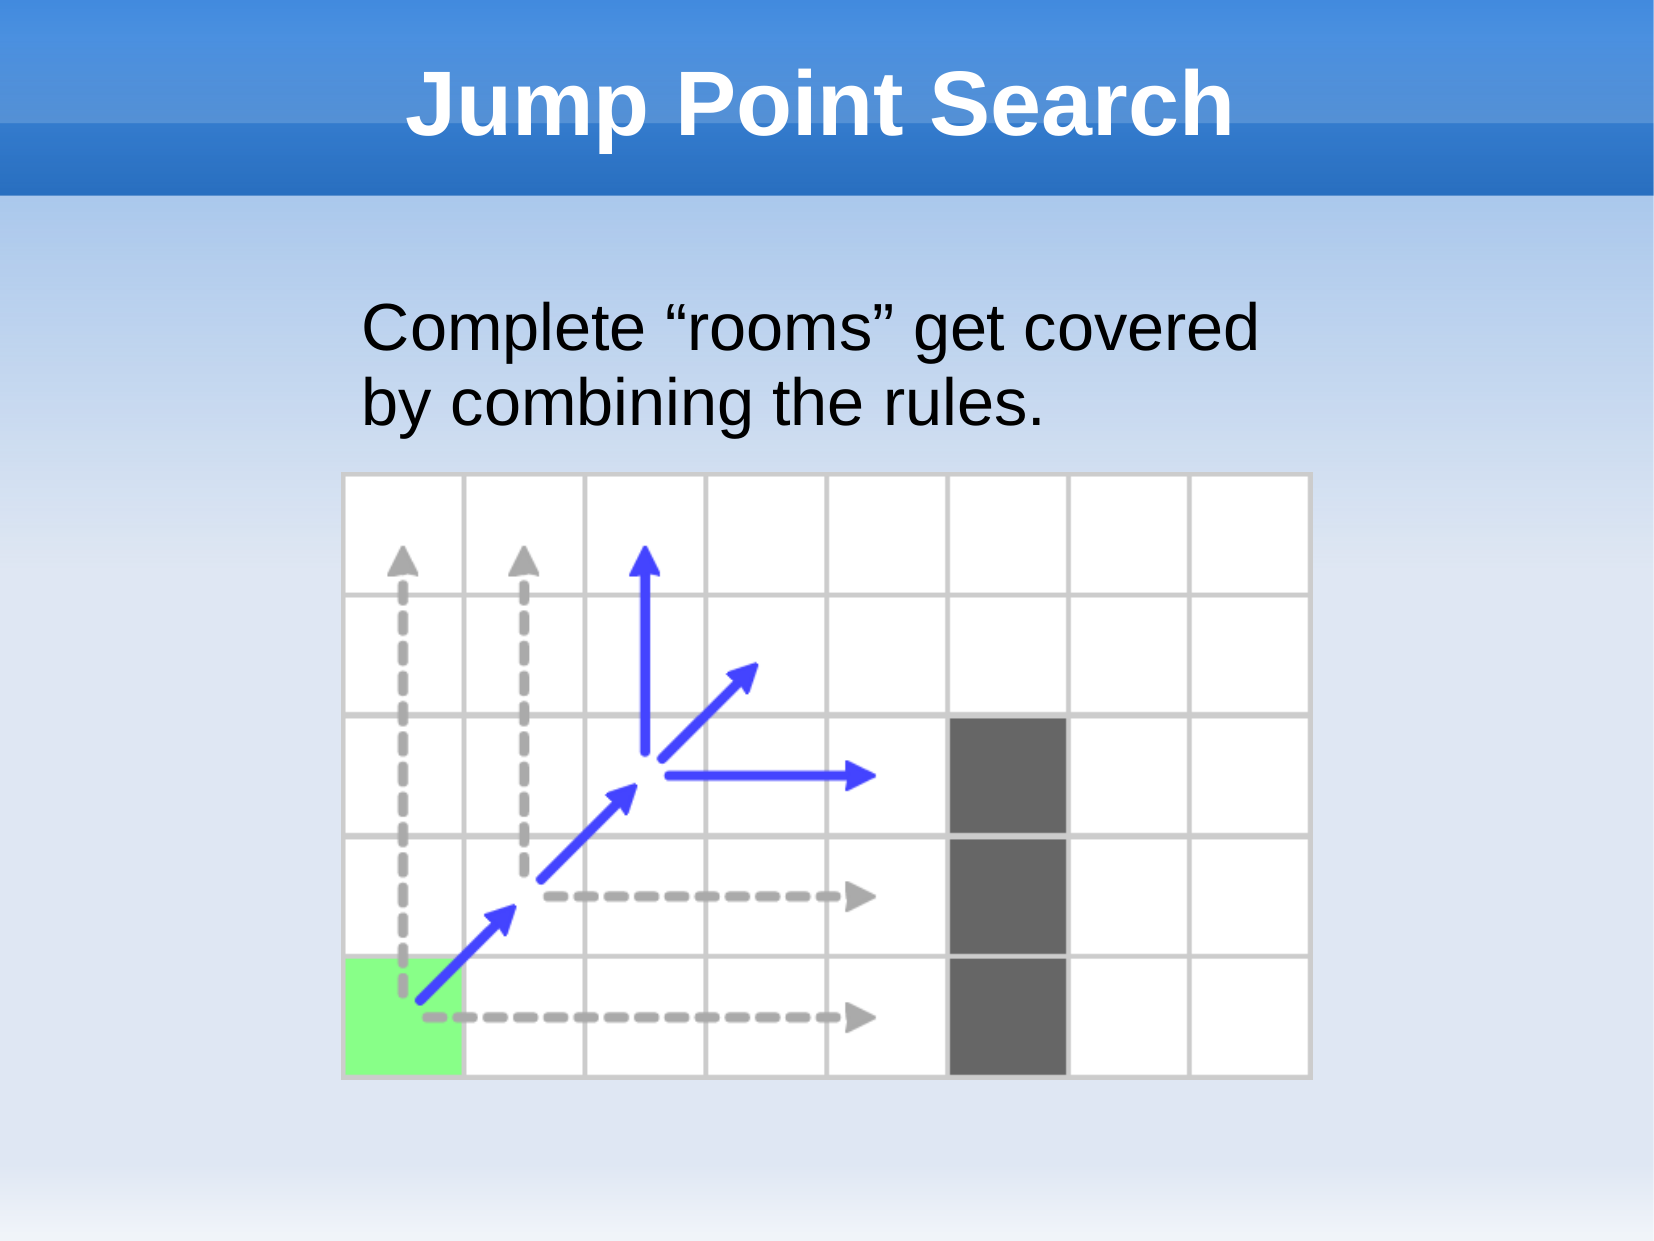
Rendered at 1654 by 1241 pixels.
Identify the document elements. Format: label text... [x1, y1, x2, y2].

picture [0, 0, 1654, 1241]
list Complete “rooms” get covered by combining the rules. [361, 290, 1292, 440]
title Jump Point Search [76, 0, 1565, 208]
